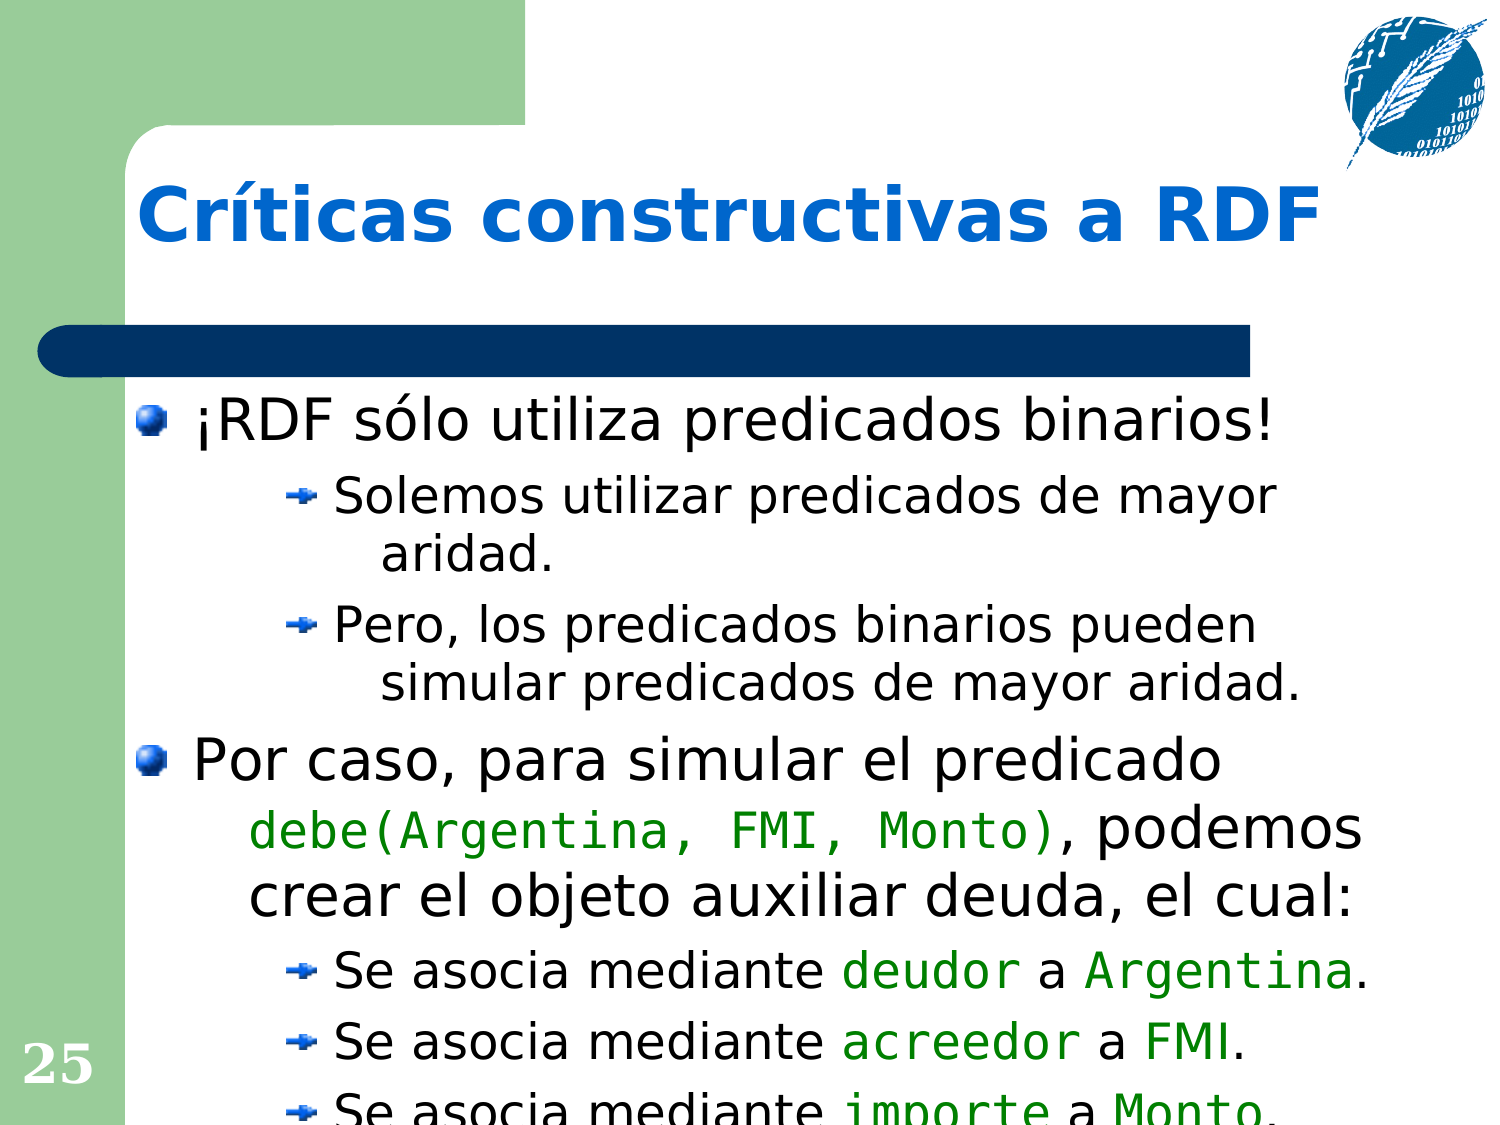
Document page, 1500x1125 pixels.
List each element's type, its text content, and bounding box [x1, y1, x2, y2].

picture [1427, 138, 1431, 148]
picture [286, 1105, 317, 1121]
picture [1433, 139, 1440, 147]
list ¡RDF sólo utiliza predicados binarios! Solemos utilizar predicados de mayor aridad. Pero, los predicados binarios pueden simular predicados de mayor aridad. Por caso, para simular el predicado debe(Argentina, FMI, Monto), podemos crear el objeto auxiliar deuda, el cual: Se asocia mediante deudor a Argentina. Se asocia mediante acreedor a FMI. Se asocia mediante importe a Monto. [136, 386, 1399, 1097]
picture [1416, 140, 1425, 149]
picture [1436, 127, 1450, 136]
title Críticas constructivas a RDF [135, 135, 1413, 301]
picture [1341, 15, 1487, 172]
